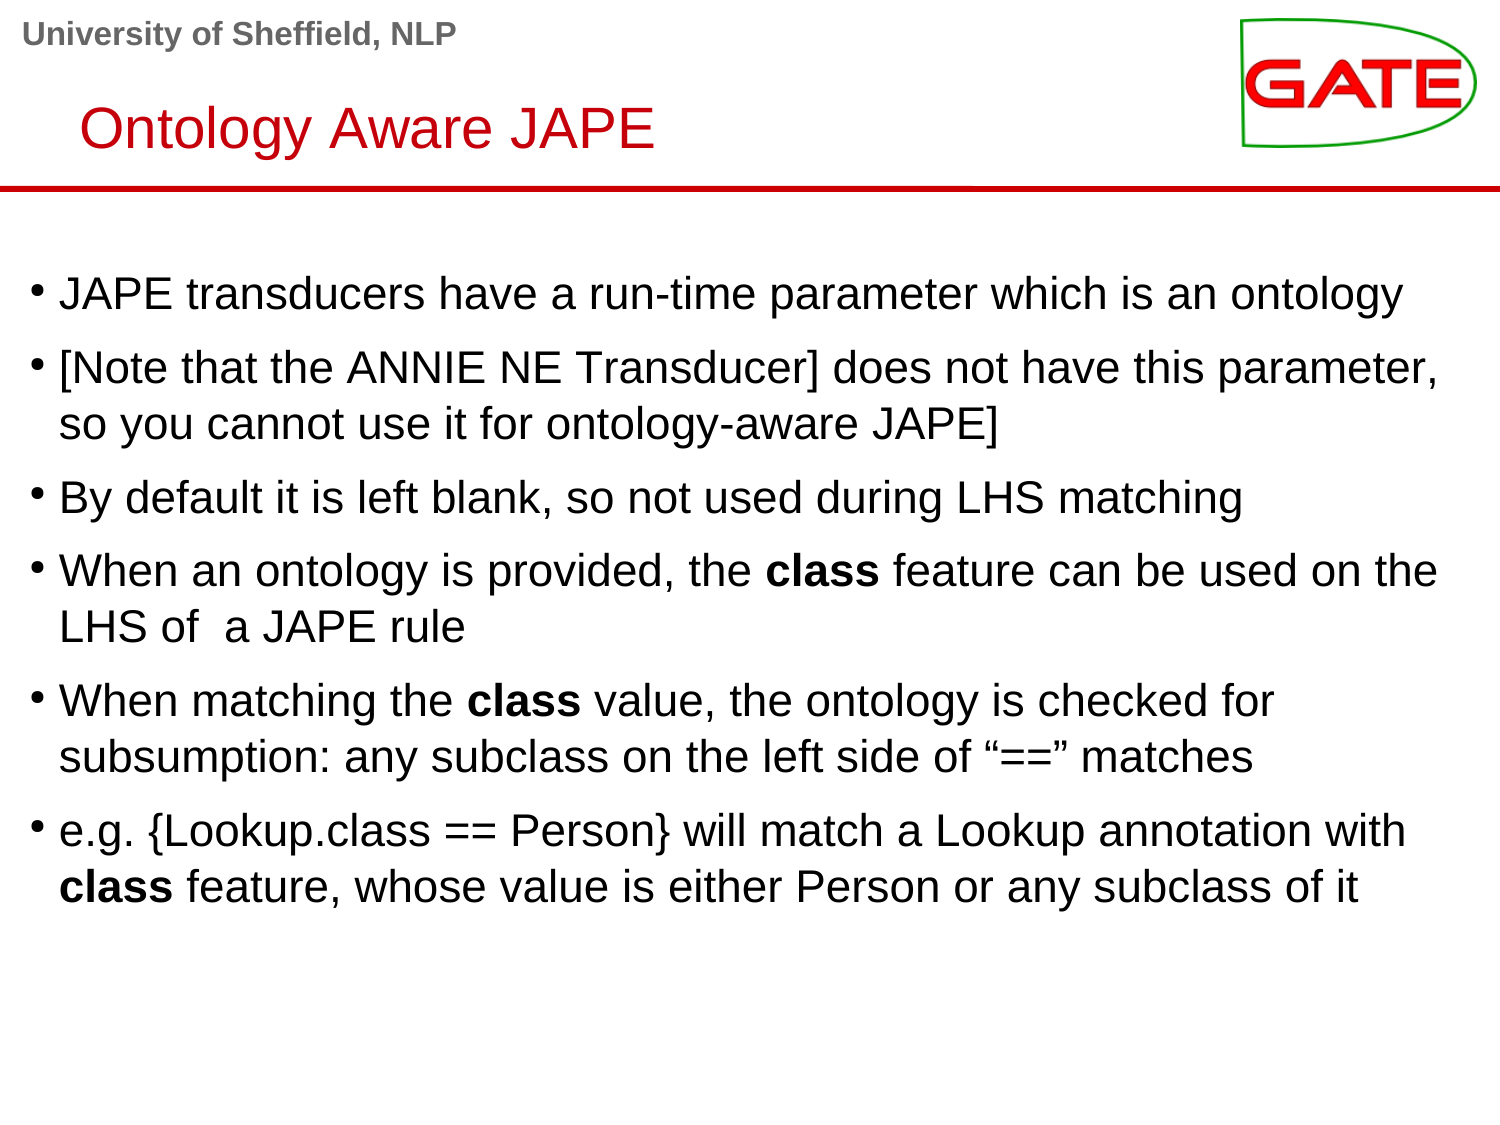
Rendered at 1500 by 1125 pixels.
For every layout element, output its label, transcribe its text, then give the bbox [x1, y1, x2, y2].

title Ontology Aware JAPE [79, 62, 1149, 197]
list JAPE transducers have a run-time parameter which is an ontology [Note that the ANNIE NE Transducer] does not have this parameter, so you cannot use it for ontology-aware JAPE] By default it is left blank, so not used during LHS matching When an ontology is provided, the class feature can be used on the LHS of a JAPE rule When matching the class value, the ontology is checked for subsumption: any subclass on the left side of “==” matches e.g. {Lookup.class == Person} will match a Lookup annotation with class feature, whose value is either Person or any subclass of it [29, 263, 1477, 1063]
picture [1240, 18, 1477, 148]
